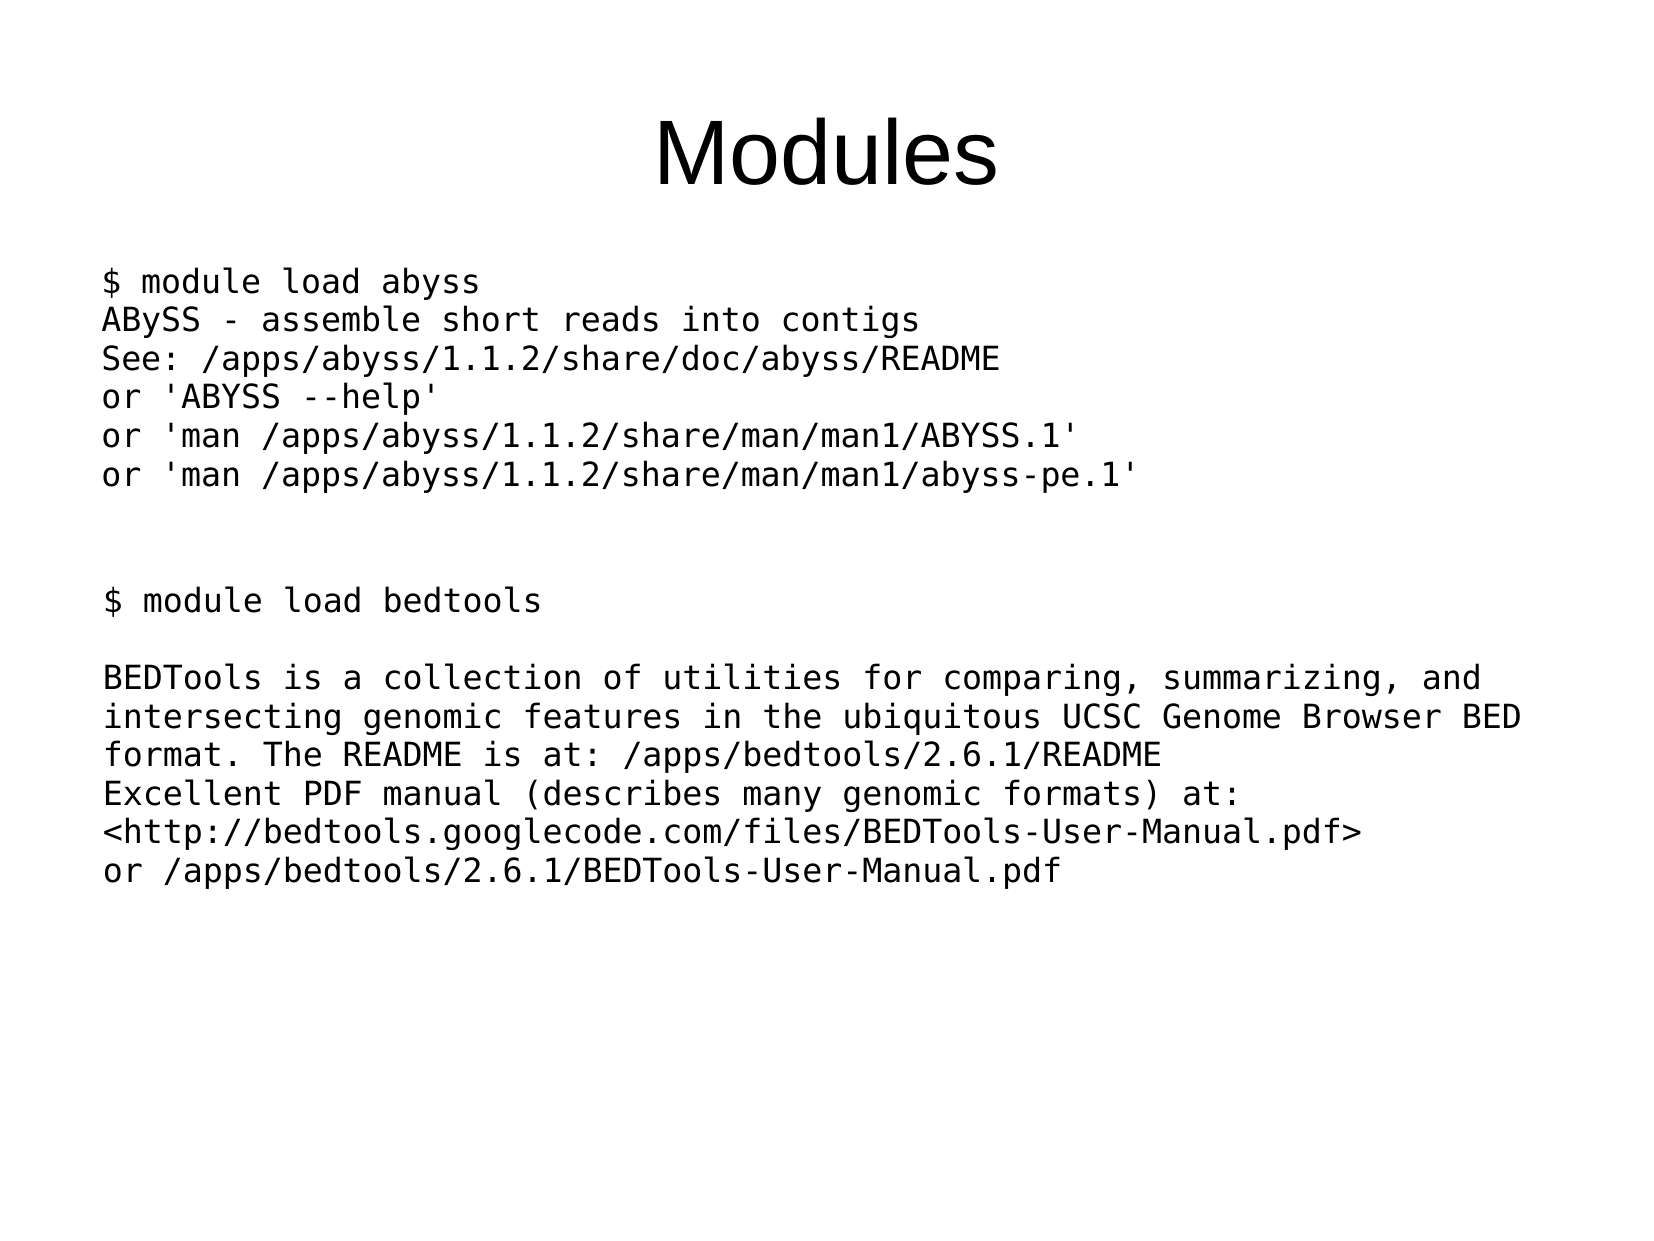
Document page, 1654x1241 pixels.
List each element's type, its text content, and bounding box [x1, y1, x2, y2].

title Modules [82, 56, 1571, 250]
text_box $ module load bedtools BEDTools is a collection of utilities for comparing, summarizing, and intersecting genomic features in the ubiquitous UCSC Genome Browser BED format. The README is at: /apps/bedtools/2.6.1/README Excellent PDF manual (describes many genomic formats) at: <http://bedtools.googlecode.com/files/BEDTools-User-Manual.pdf> or /apps/bedtools/2.6.1/BEDTools-User-Manual.pdf [88, 574, 1627, 926]
text_box $ module load abyss ABySS - assemble short reads into contigs See: /apps/abyss/1.1.2/share/doc/abyss/README or 'ABYSS --help' or 'man /apps/abyss/1.1.2/share/man/man1/ABYSS.1' or 'man /apps/abyss/1.1.2/share/man/man1/abyss-pe.1' [86, 255, 1479, 574]
